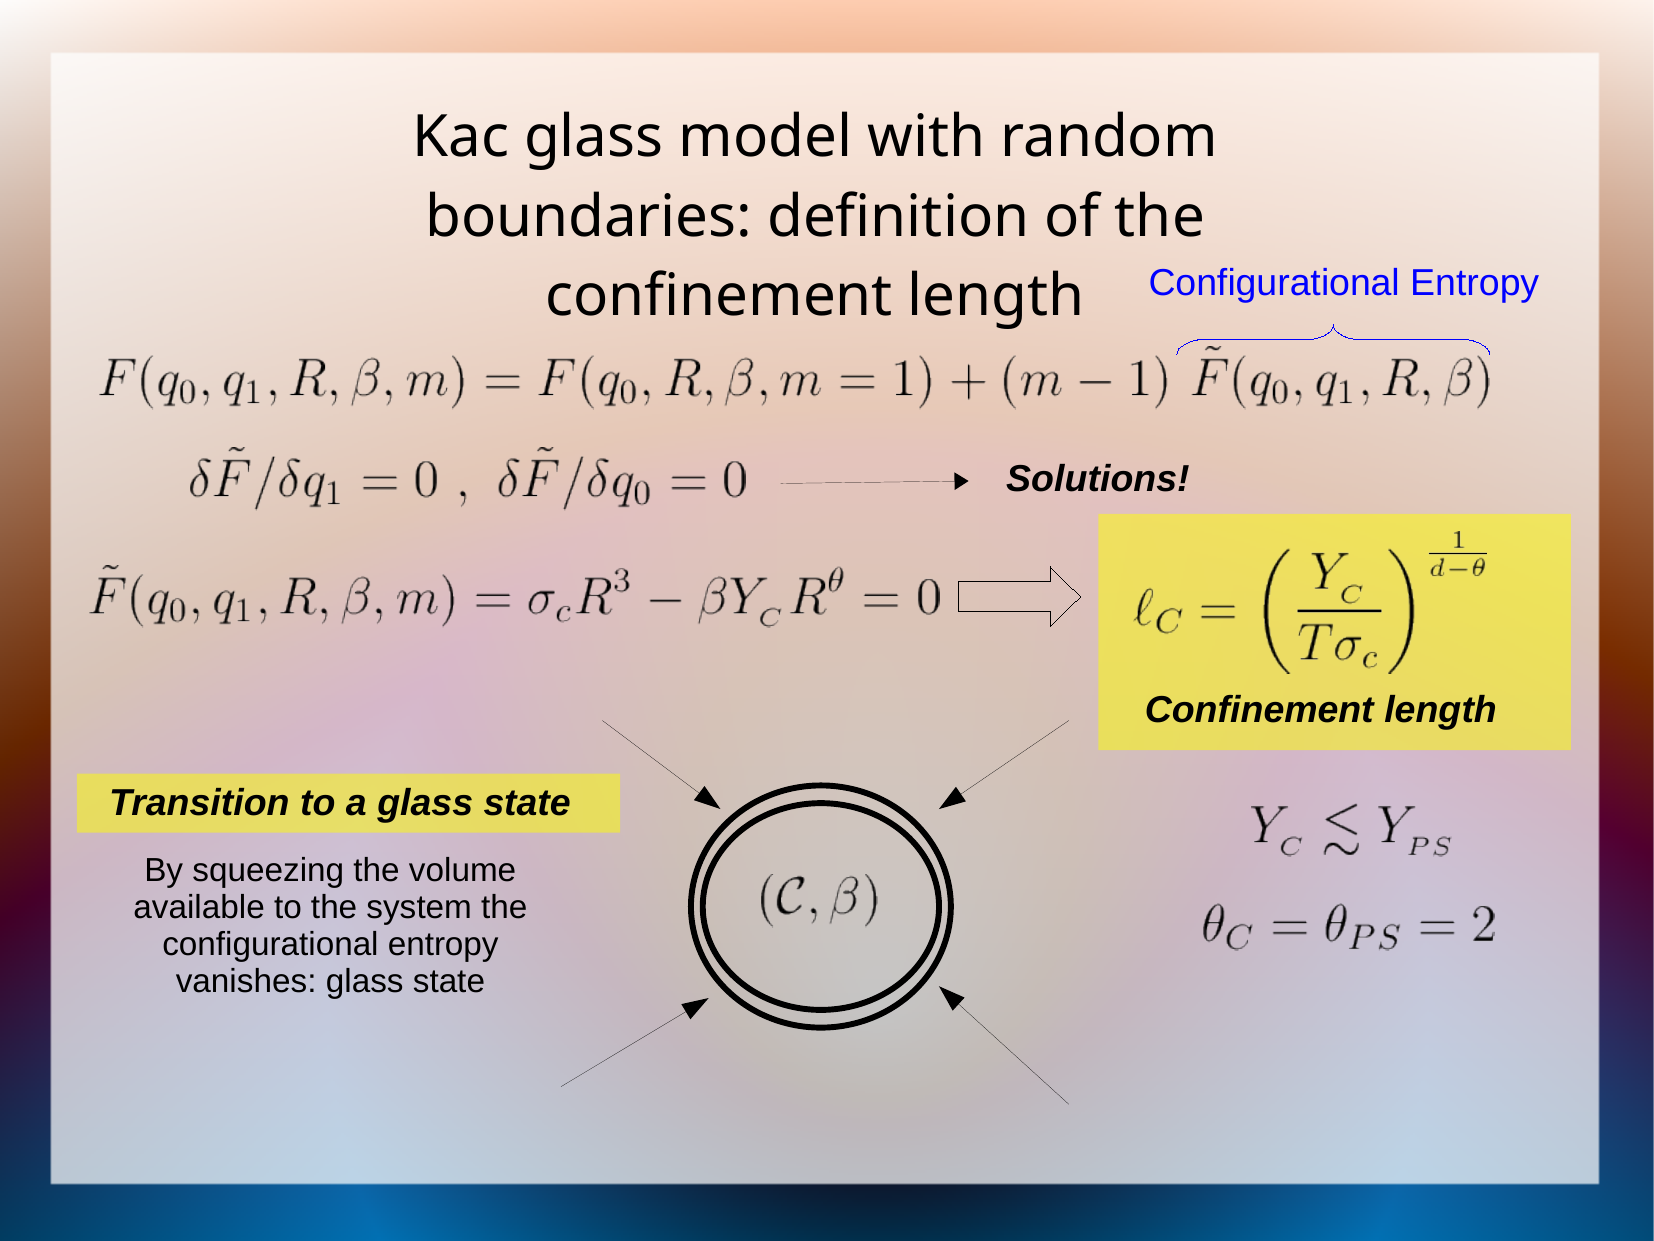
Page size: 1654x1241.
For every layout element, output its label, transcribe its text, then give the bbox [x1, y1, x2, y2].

text_box Confinement length [1130, 680, 1550, 738]
text_box Kac glass model with random boundaries: definition of the confinement length [230, 87, 1400, 238]
text_box [76, 773, 621, 833]
text_box By squeezing the volume available to the system the configurational entropy vanishes: glass state [94, 844, 567, 1008]
text_box [958, 566, 1081, 627]
text_box [1098, 513, 1571, 751]
text_box Solutions! [991, 450, 1268, 508]
picture [0, 0, 1654, 1241]
text_box [690, 785, 951, 1028]
text_box Transition to a glass state [94, 773, 621, 831]
text_box Configurational Entropy [1133, 253, 1565, 311]
